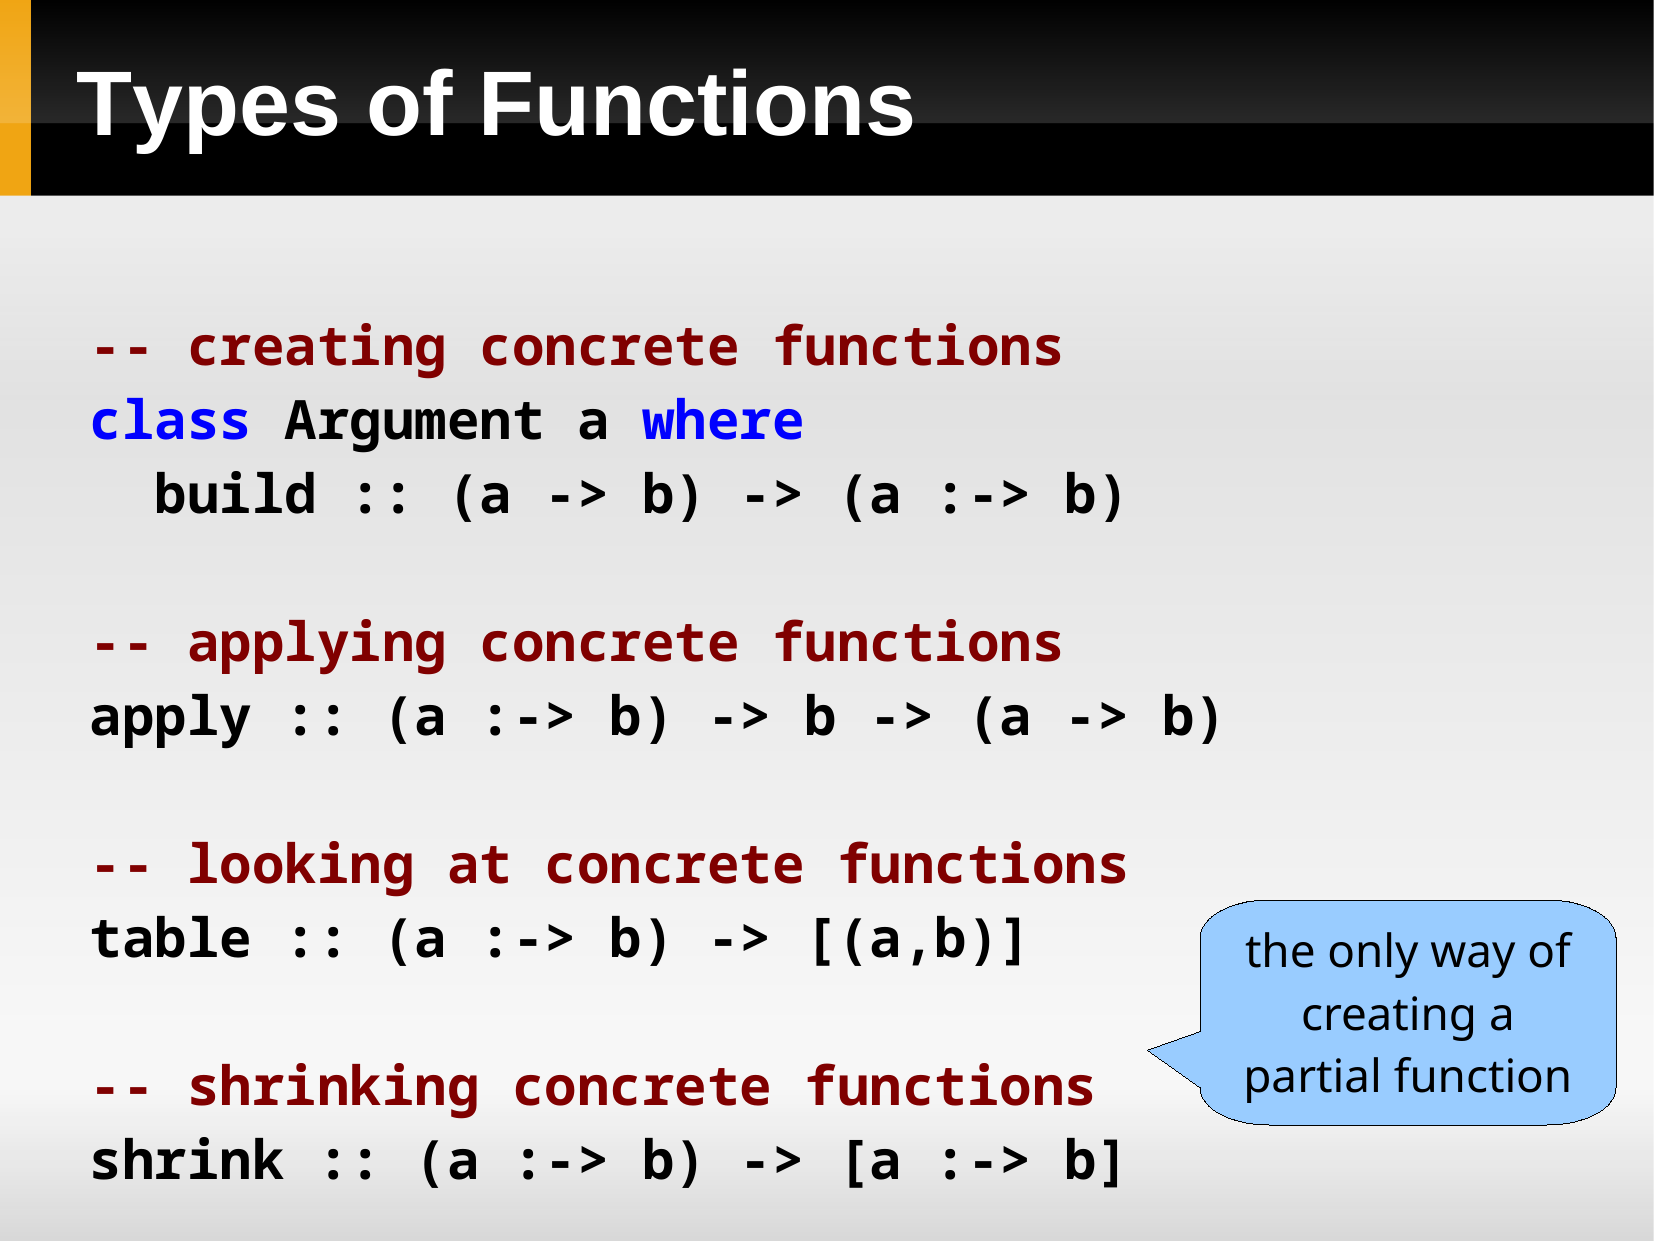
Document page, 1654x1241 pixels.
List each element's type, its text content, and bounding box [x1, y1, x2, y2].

text_box -- creating concrete functions class Argument a where build :: (a -> b) -> (a :-> b) -- applying concrete functions apply :: (a :-> b) -> b -> (a -> b) -- looking at concrete functions table :: (a :-> b) -> [(a,b)] -- shrinking concrete functions shrink :: (a :-> b) -> [a :-> b] [75, 300, 1576, 1163]
text_box the only way of creating a partial function [1147, 900, 1617, 1126]
title Types of Functions [76, 7, 1565, 200]
picture [0, 0, 1654, 1241]
